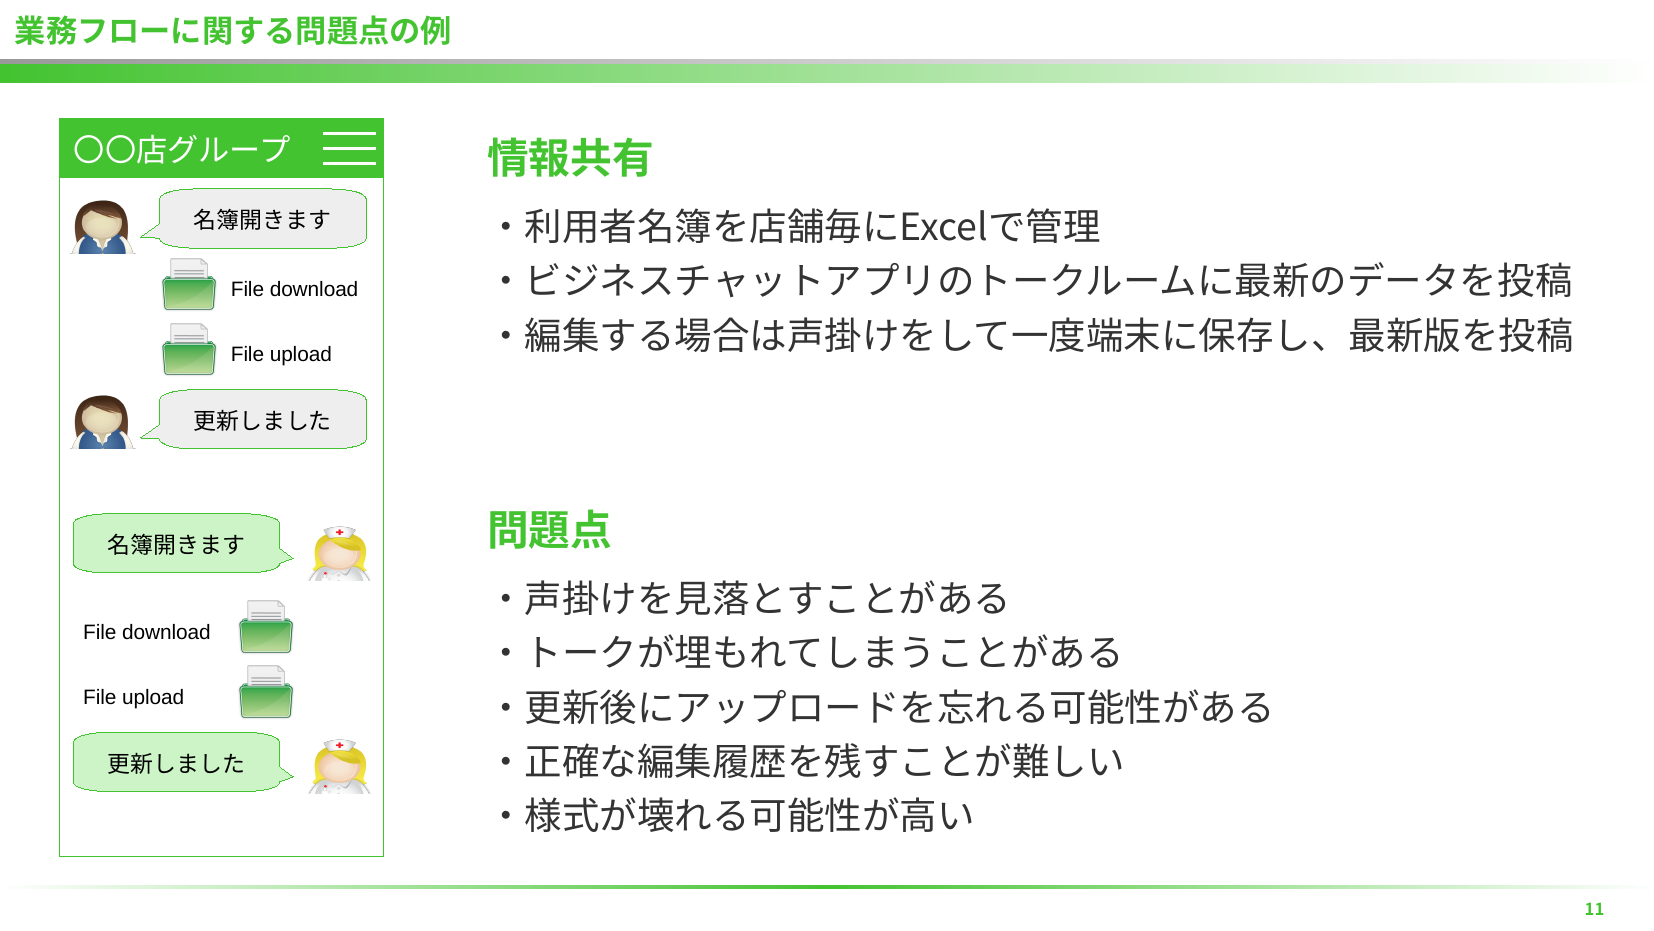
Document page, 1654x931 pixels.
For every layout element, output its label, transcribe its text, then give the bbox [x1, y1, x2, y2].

picture [295, 519, 384, 581]
text_box 更新しました [73, 732, 294, 792]
picture [59, 389, 148, 449]
text_box 業務フローに関する問題点の例 [0, 0, 1376, 59]
text_box 名簿開きます [73, 513, 294, 573]
text_box 問題点 ・声掛けを見落とすことがある ・トークが埋もれてしまうことがある ・更新後にアップロードを忘れる可能性がある ・正確な編集履歴を残すことが難しい ・様式が壊れる可能性が高い [472, 489, 1625, 848]
text_box 〇〇店グループ [59, 118, 384, 178]
text_box File download [216, 270, 384, 309]
text_box <番号> [1535, 888, 1654, 928]
text_box 更新しました [148, 389, 367, 449]
text_box [0, 59, 1654, 83]
picture [236, 665, 296, 721]
picture [295, 732, 384, 794]
picture [236, 600, 296, 656]
text_box File upload [216, 335, 384, 374]
picture [59, 194, 148, 254]
text_box File upload [68, 678, 237, 717]
picture [159, 258, 219, 313]
text_box 情報共有 ・利用者名簿を店舗毎にExcelで管理 ・ビジネスチャットアプリのトークルームに最新のデータを投稿 ・編集する場合は声掛けをして一度端末に保存し、最新版を投稿 [472, 117, 1625, 476]
text_box 名簿開きます [148, 188, 367, 249]
picture [159, 323, 219, 378]
text_box File download [68, 613, 237, 652]
text_box [0, 885, 1654, 889]
